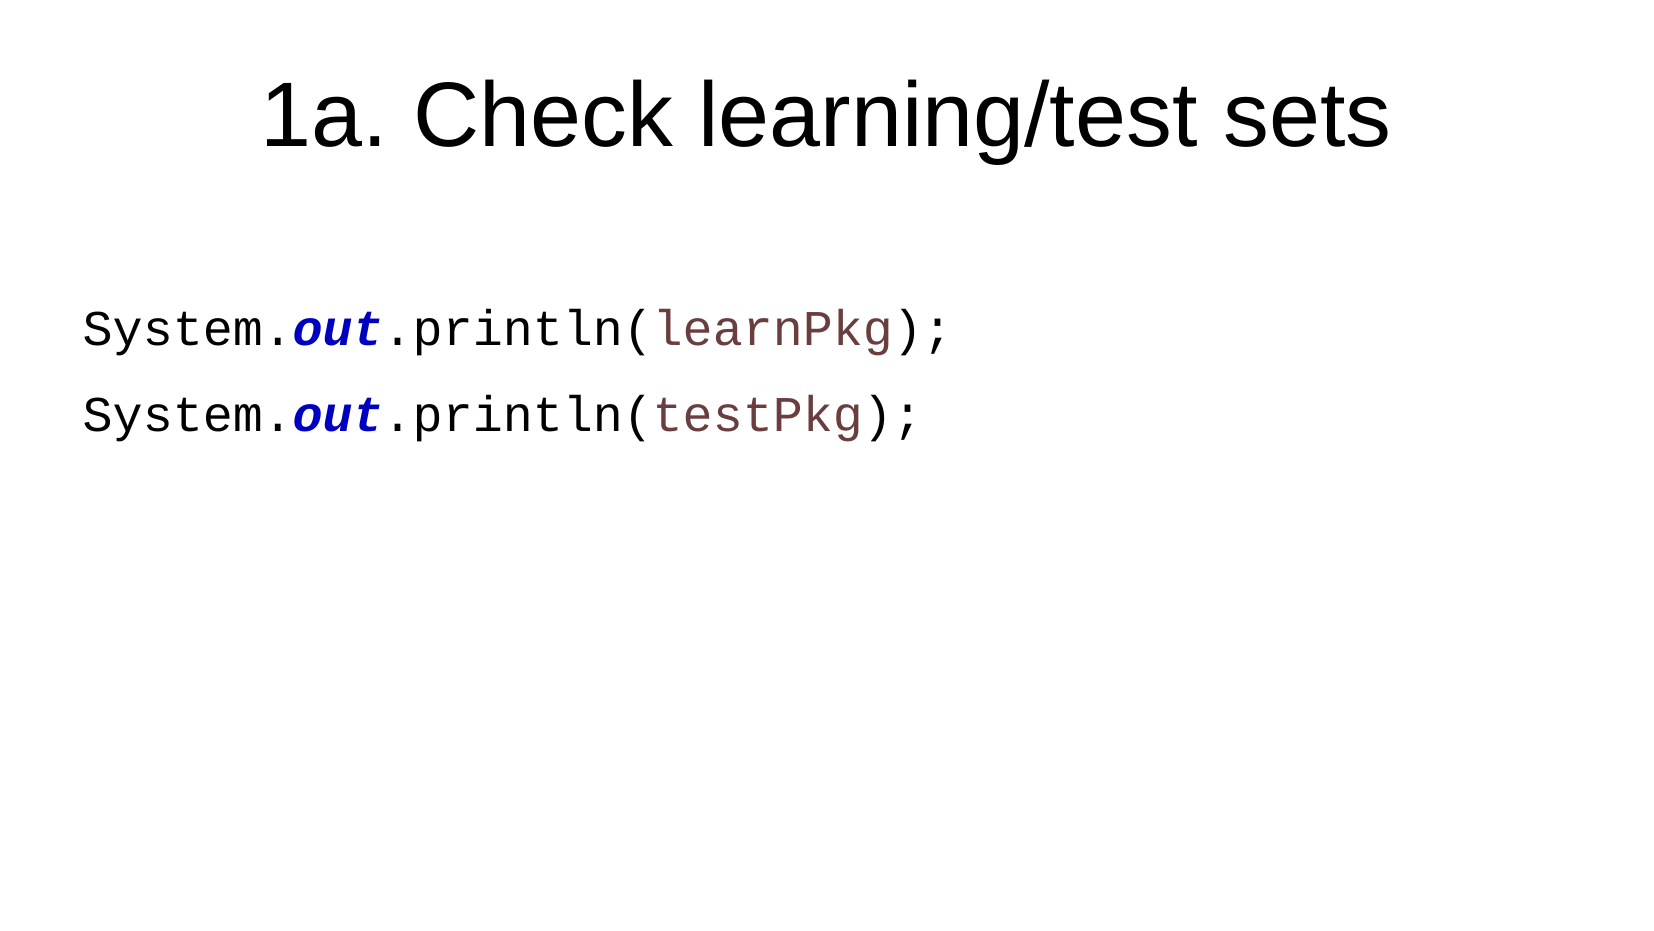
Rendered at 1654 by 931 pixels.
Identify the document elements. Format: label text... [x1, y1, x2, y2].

title 1a. Check learning/test sets [82, 37, 1571, 193]
list System.out.println(learnPkg); System.out.println(testPkg); [82, 217, 1571, 857]
